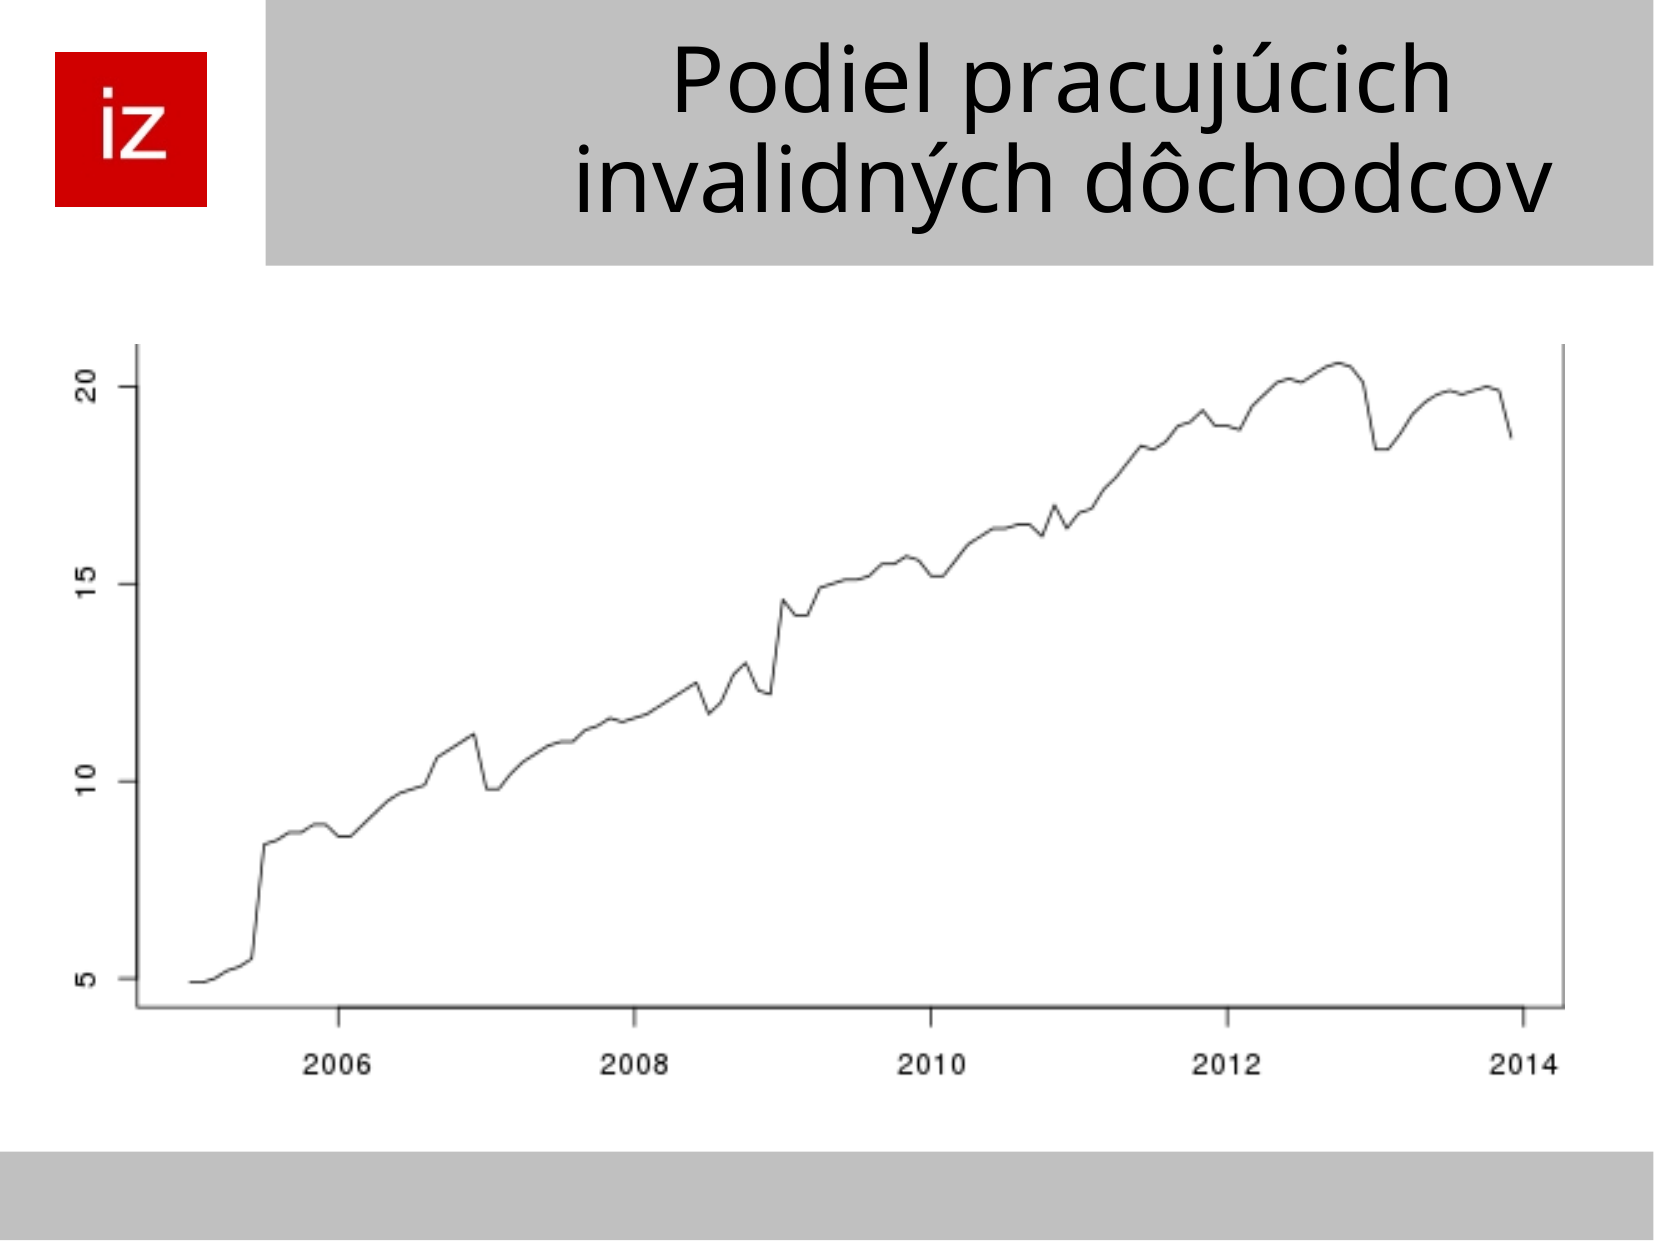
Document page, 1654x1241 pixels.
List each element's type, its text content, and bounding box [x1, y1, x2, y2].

picture [55, 52, 207, 207]
picture [66, 344, 1565, 1083]
title Podiel pracujúcich invalidných dôchodcov [561, 29, 1565, 236]
